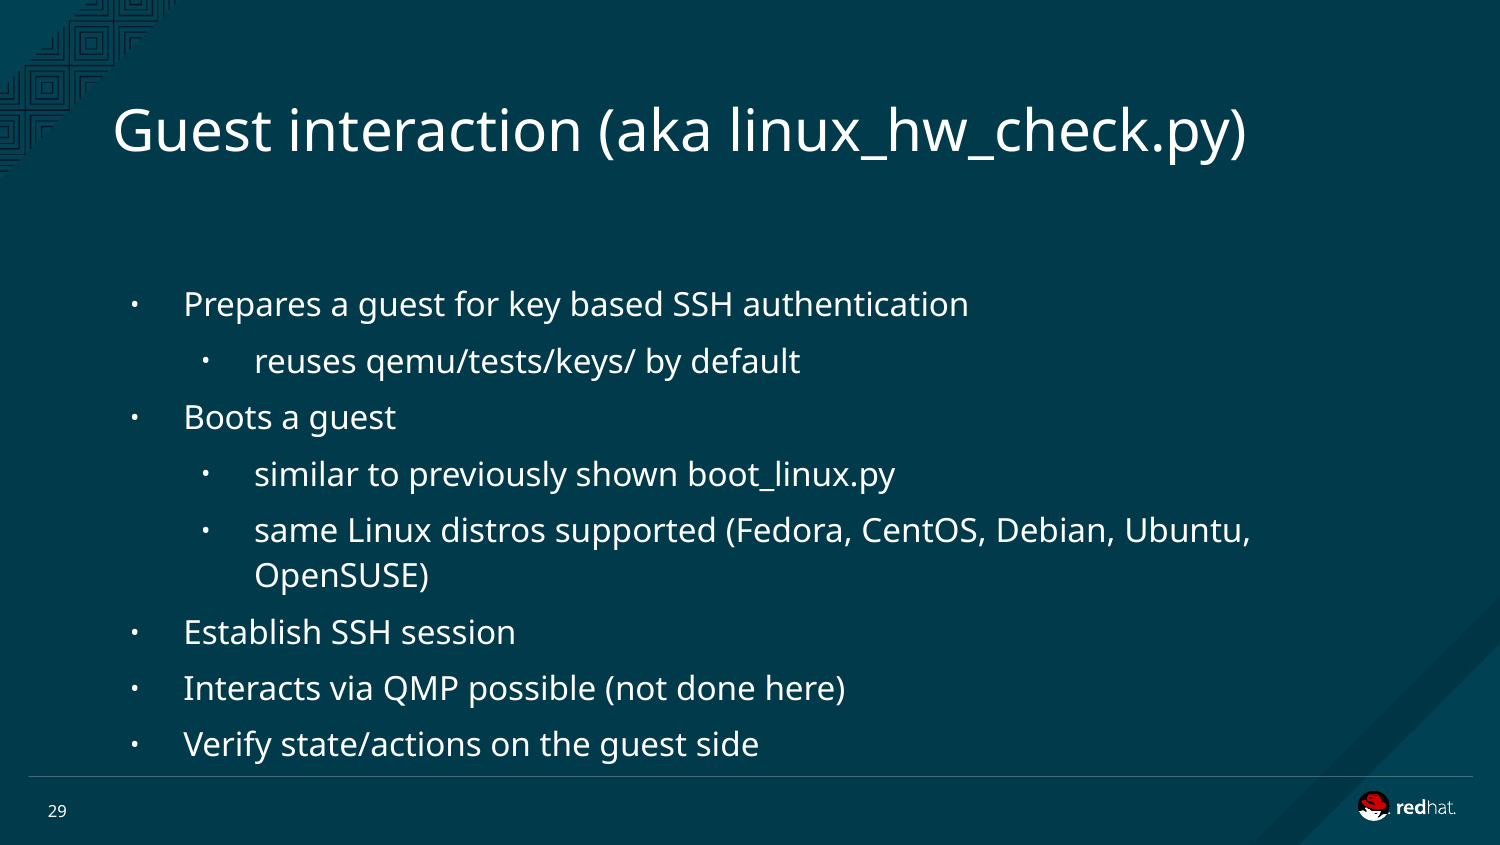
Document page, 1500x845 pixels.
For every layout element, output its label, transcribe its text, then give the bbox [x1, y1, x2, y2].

picture [99, 38, 103, 49]
list Prepares a guest for key based SSH authentication reuses qemu/tests/keys/ by default Boots a guest similar to previously shown boot_linux.py same Linux distros supported (Fedora, CentOS, Debian, Ubuntu, OpenSUSE) Establish SSH session Interacts via QMP possible (not done here) Verify state/actions on the guest side [112, 281, 1388, 772]
title Guest interaction (aka linux_hw_check.py) [112, 0, 1388, 169]
